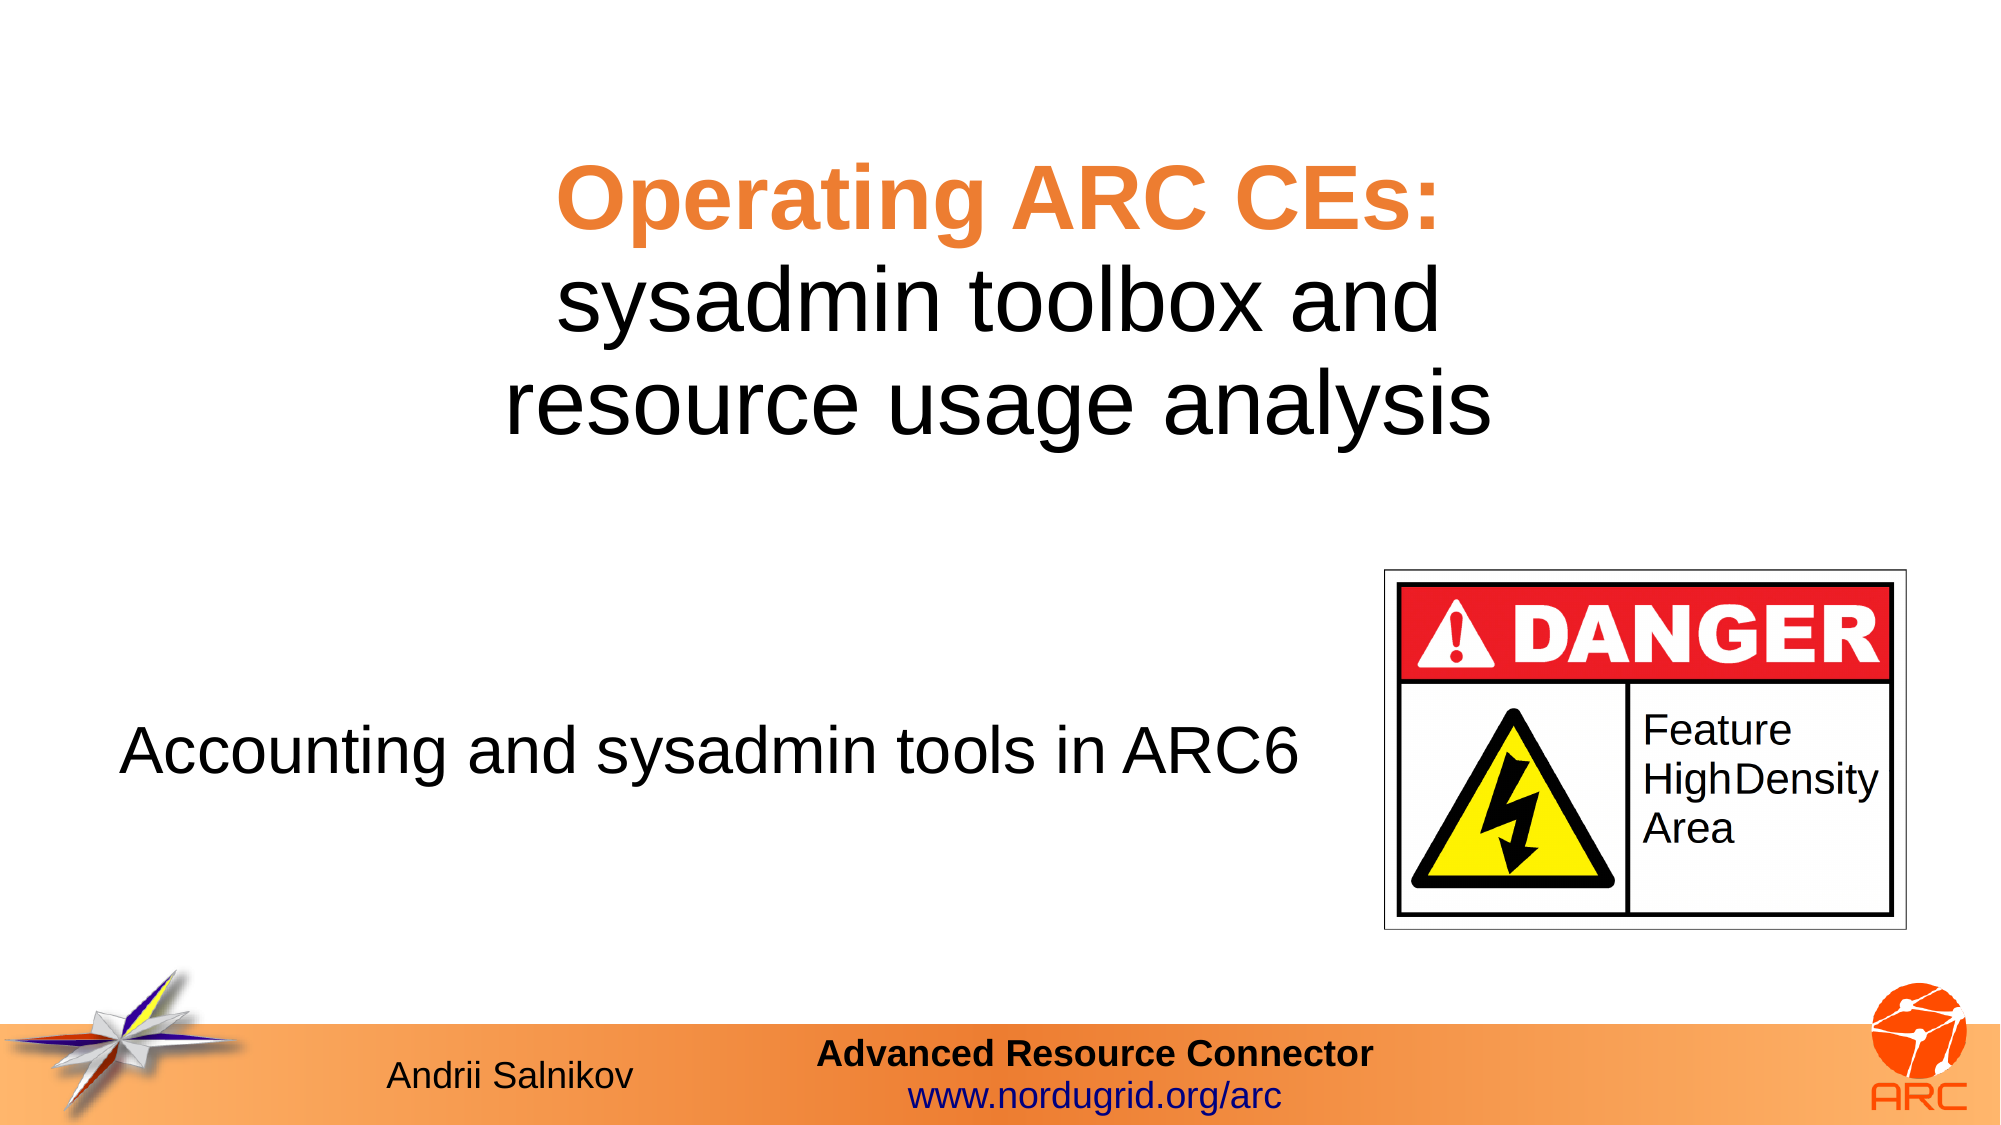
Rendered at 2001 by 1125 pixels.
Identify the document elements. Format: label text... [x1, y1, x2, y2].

title Operating ARC CEs: sysadmin toolbox and resource usage analysis [99, 44, 1900, 555]
subtitle Accounting and sysadmin tools in ARC6 [99, 600, 1321, 901]
picture [1384, 569, 1990, 1125]
picture [0, 961, 258, 1125]
